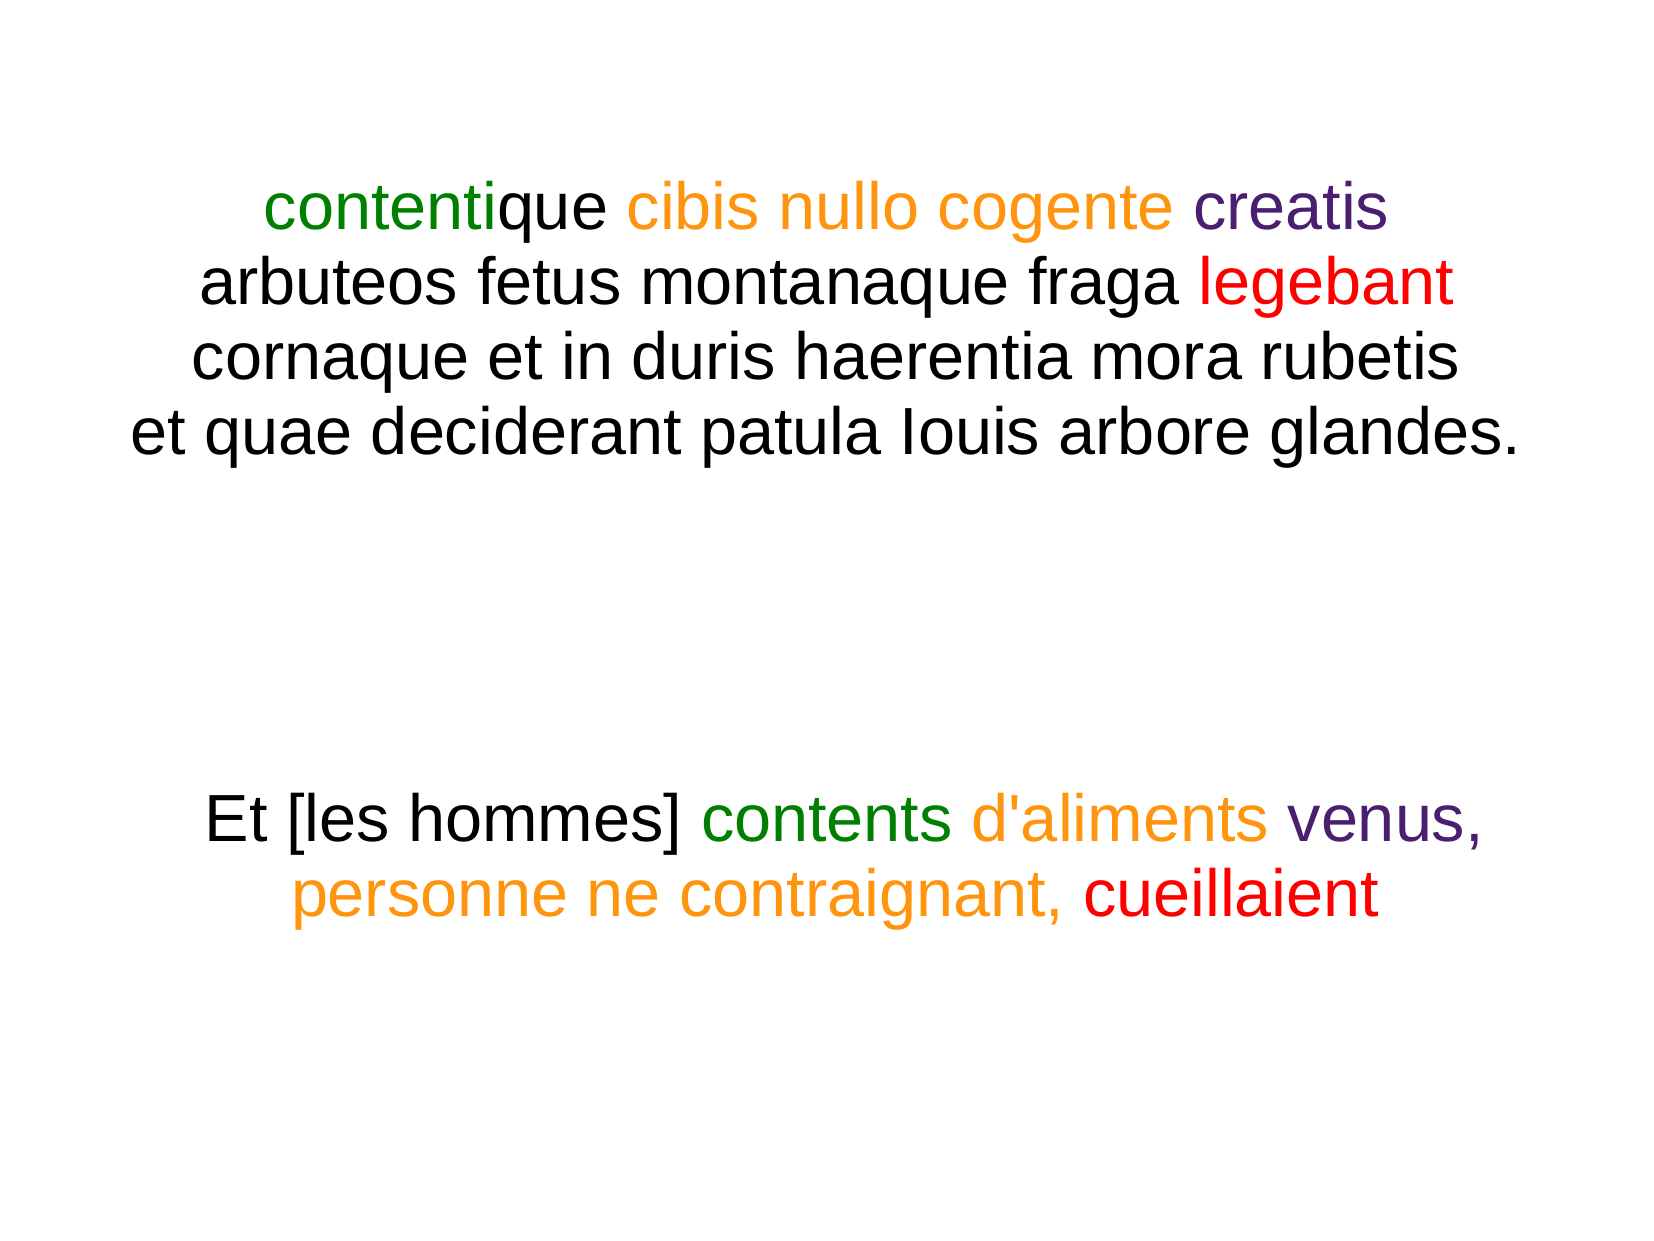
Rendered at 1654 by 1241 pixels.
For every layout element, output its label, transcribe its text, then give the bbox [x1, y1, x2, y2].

title contentique cibis nullo cogente creatis arbuteos fetus montanaque fraga legebant cornaque et in duris haerentia mora rubetis et quae deciderant patula Iouis arbore glandes. [47, 35, 1607, 603]
subtitle Et [les hommes] contents d'aliments venus, personne ne contraignant, cueillaient [82, 602, 1571, 1109]
